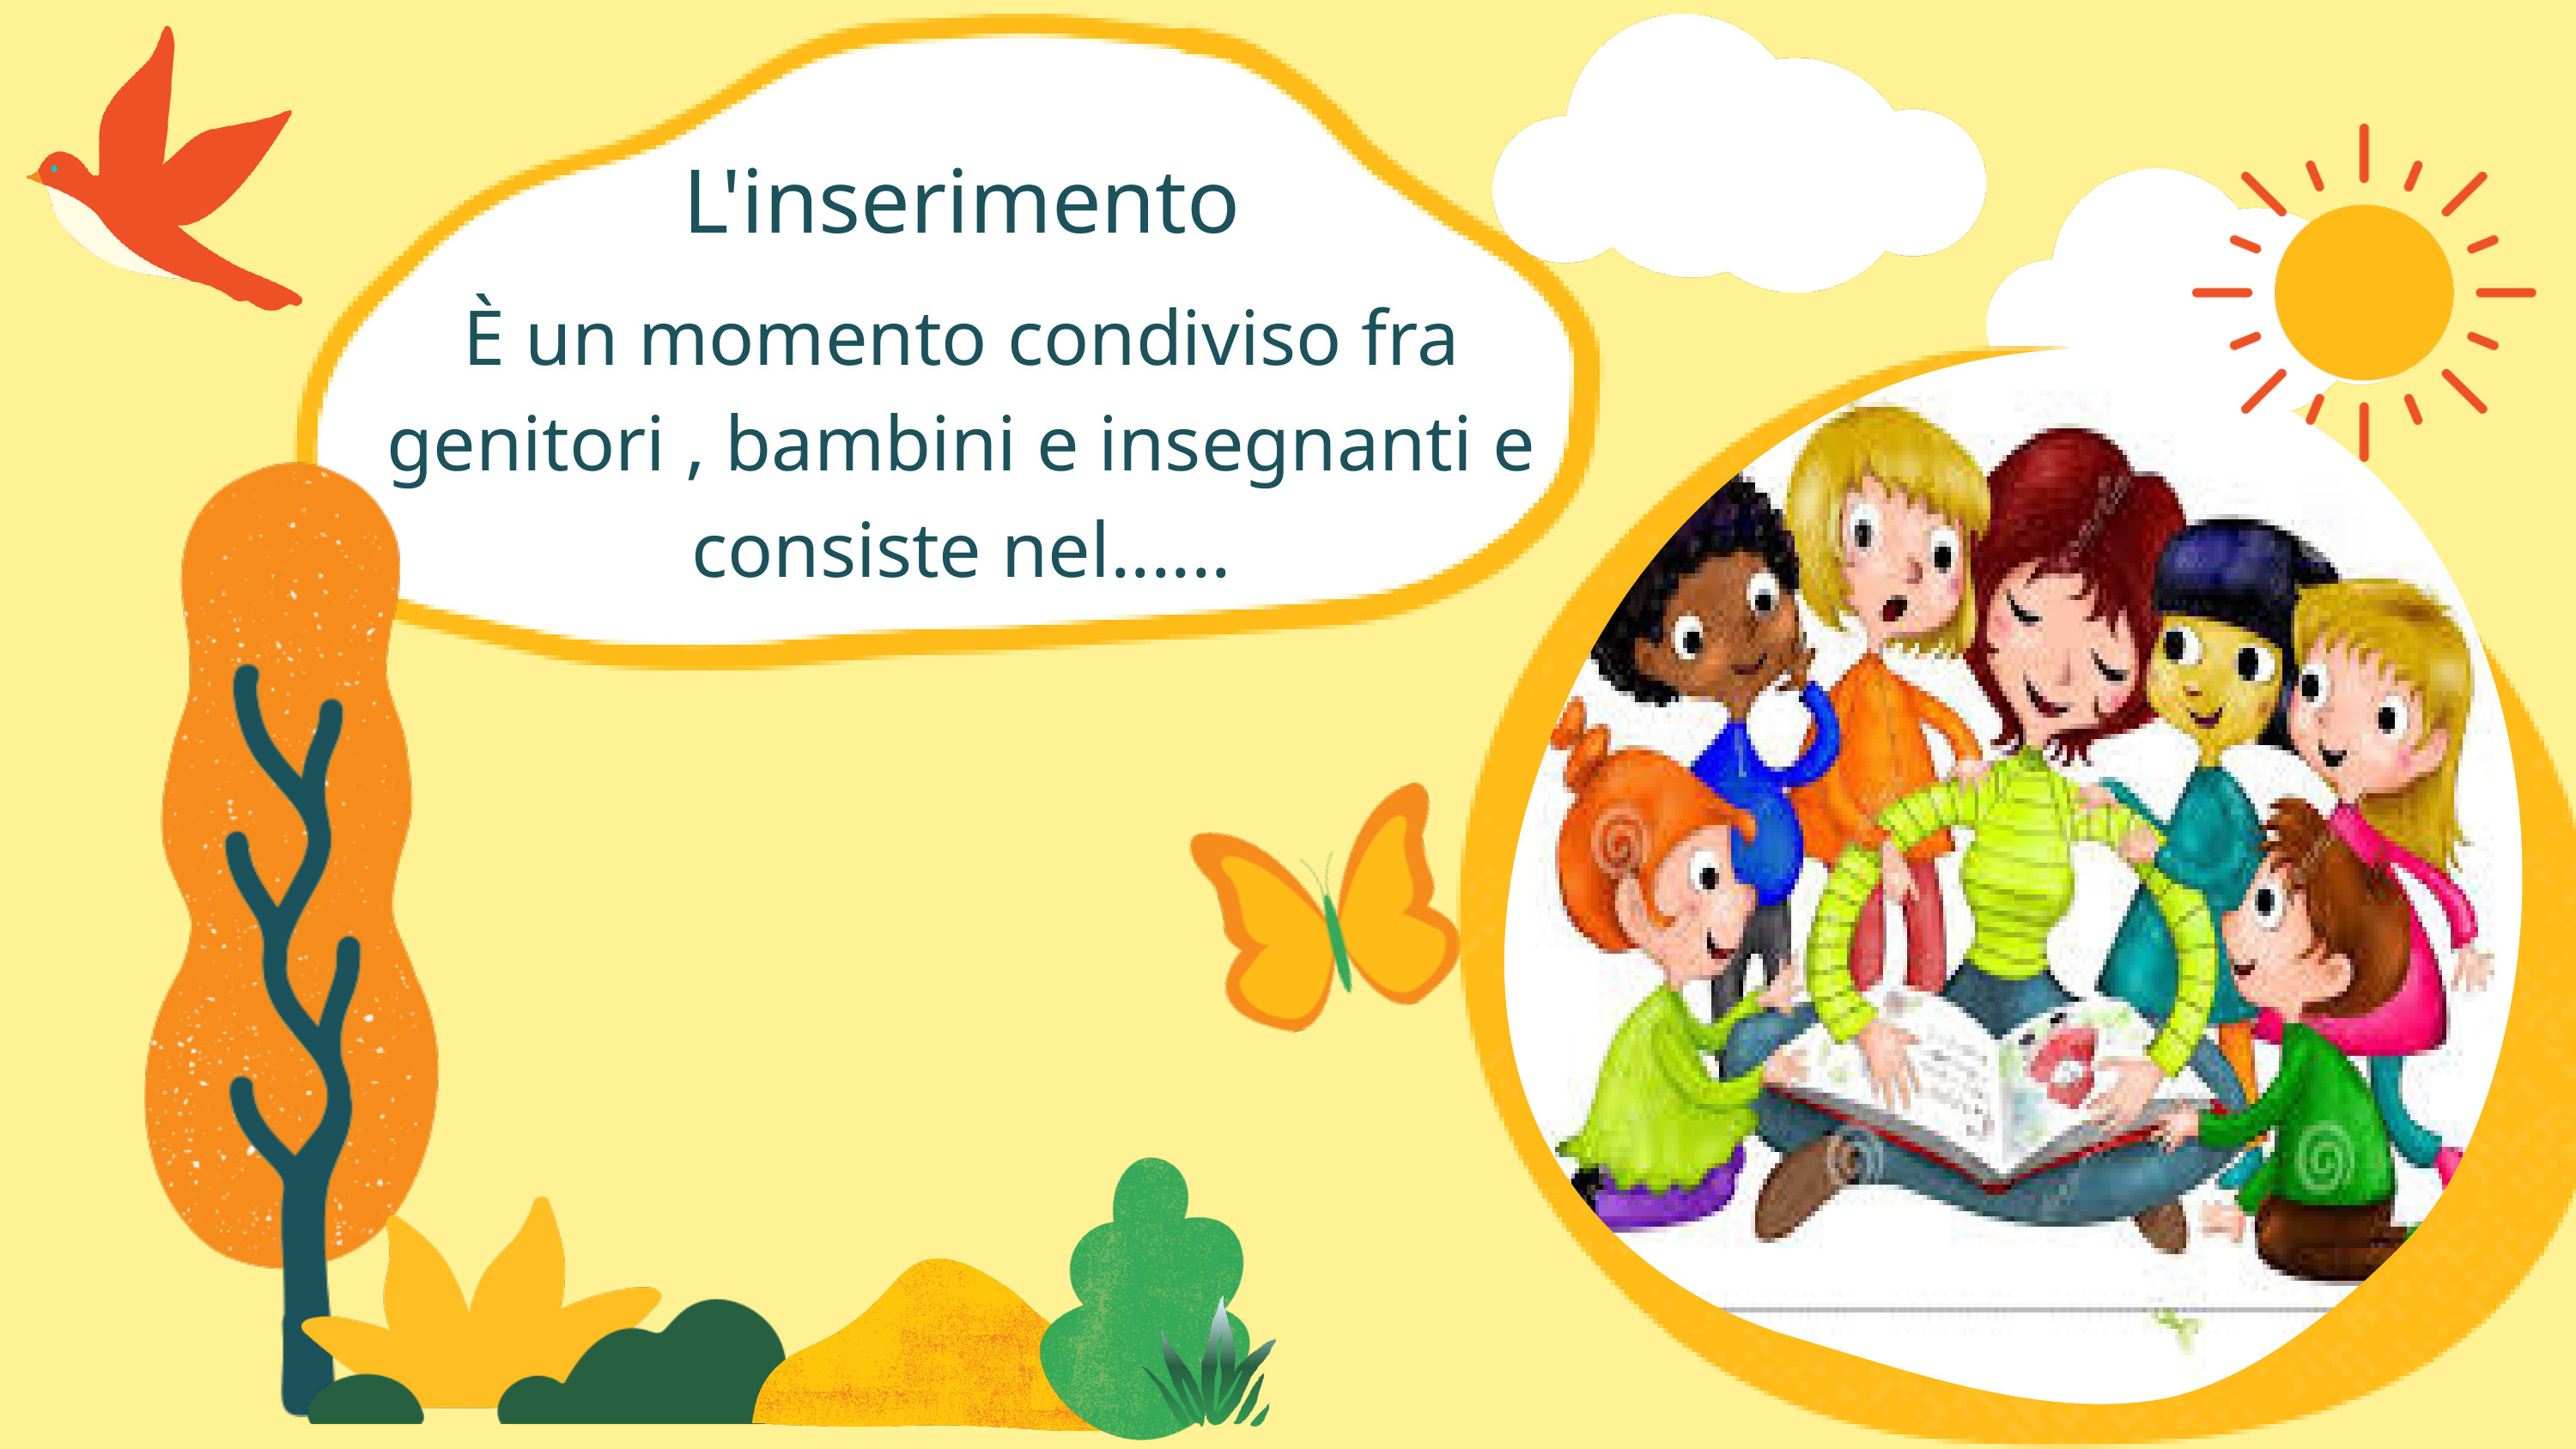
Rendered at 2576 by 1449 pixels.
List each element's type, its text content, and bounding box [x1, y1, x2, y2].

picture [27, 14, 2576, 1449]
text_box L'inserimento [349, 144, 1575, 251]
text_box [1504, 349, 2523, 1404]
text_box È un momento condiviso fra genitori , bambini e insegnanti e consiste nel...... [349, 275, 1575, 592]
